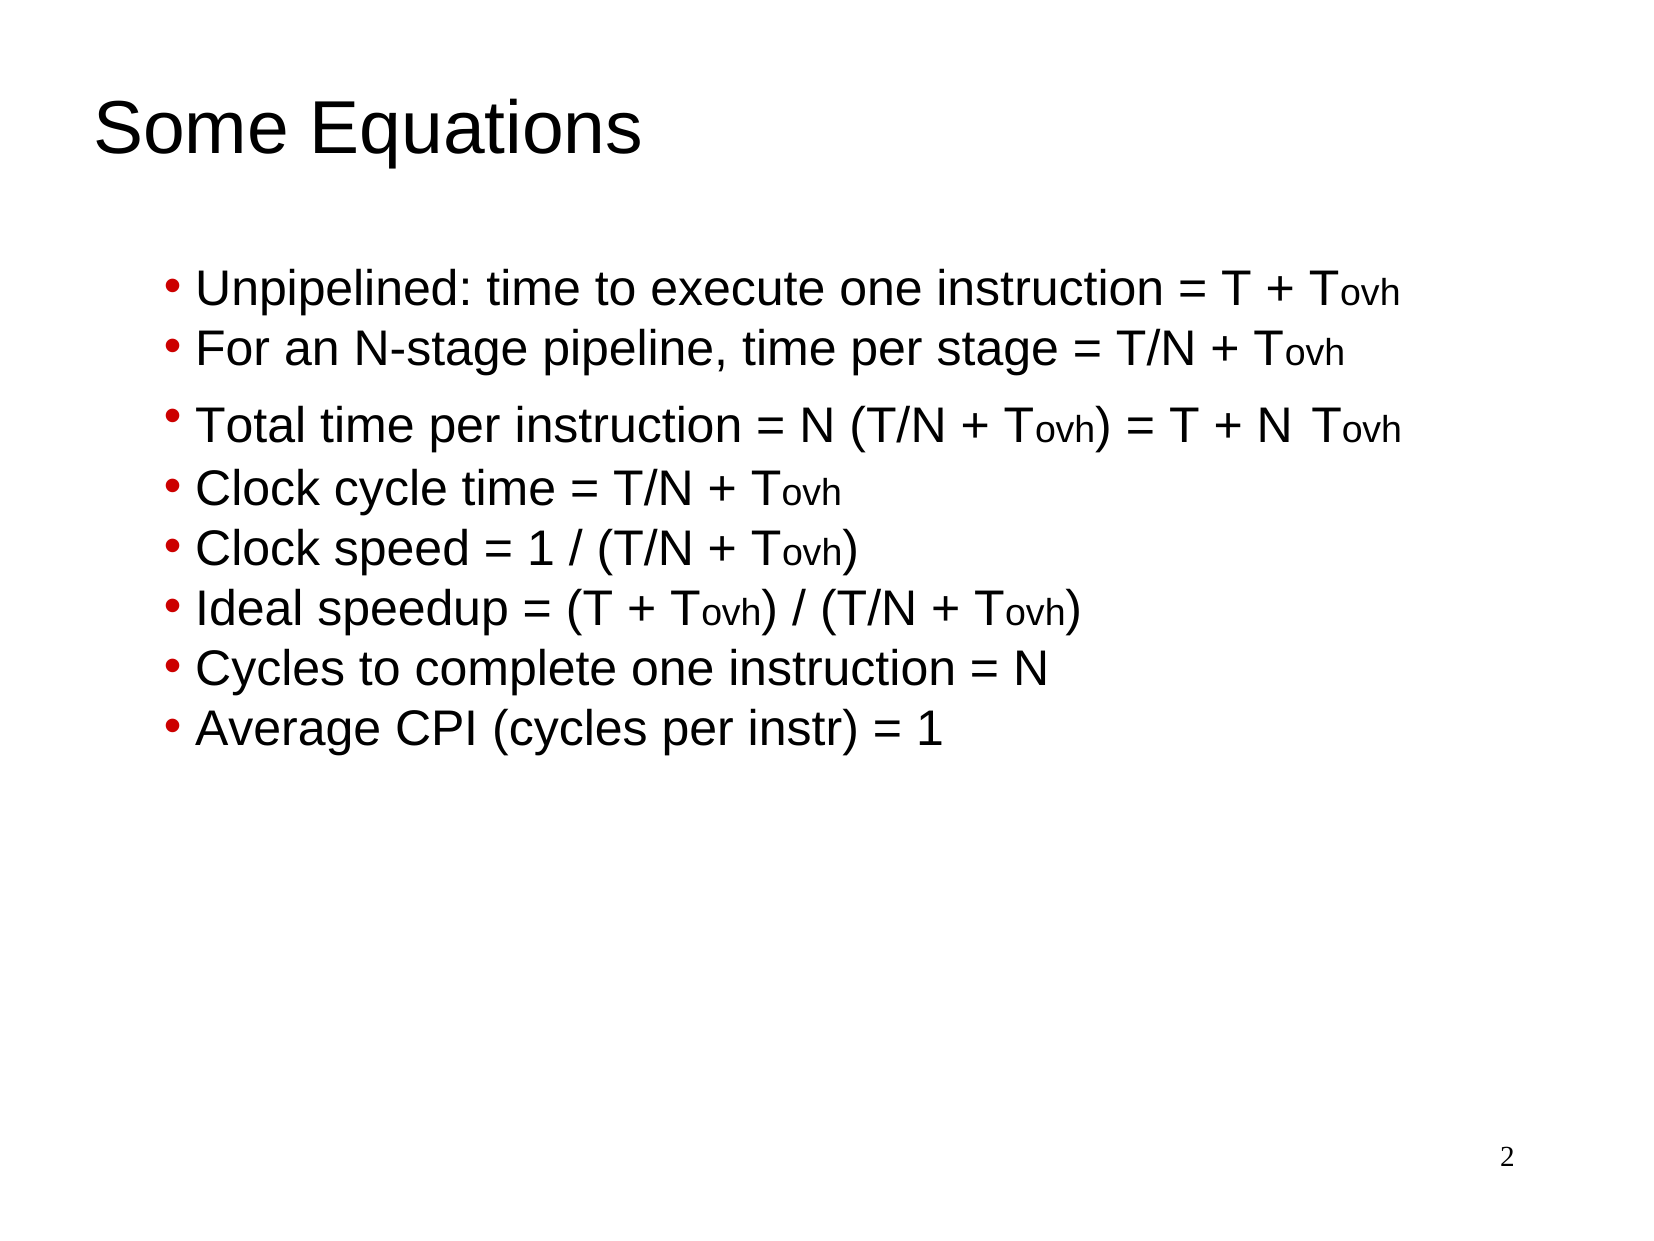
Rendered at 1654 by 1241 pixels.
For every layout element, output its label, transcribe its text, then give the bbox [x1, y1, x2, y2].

text_box Unpipelined: time to execute one instruction = T + Tovh For an N-stage pipeline, time per stage = T/N + Tovh Total time per instruction = N (T/N + Tovh) = T + N Tovh Clock cycle time = T/N + Tovh Clock speed = 1 / (T/N + Tovh) Ideal speedup = (T + Tovh) / (T/N + Tovh) Cycles to complete one instruction = N Average CPI (cycles per instr) = 1 [149, 247, 1418, 764]
text_box <number> [1184, 1129, 1530, 1213]
text_box Some Equations [78, 71, 659, 177]
